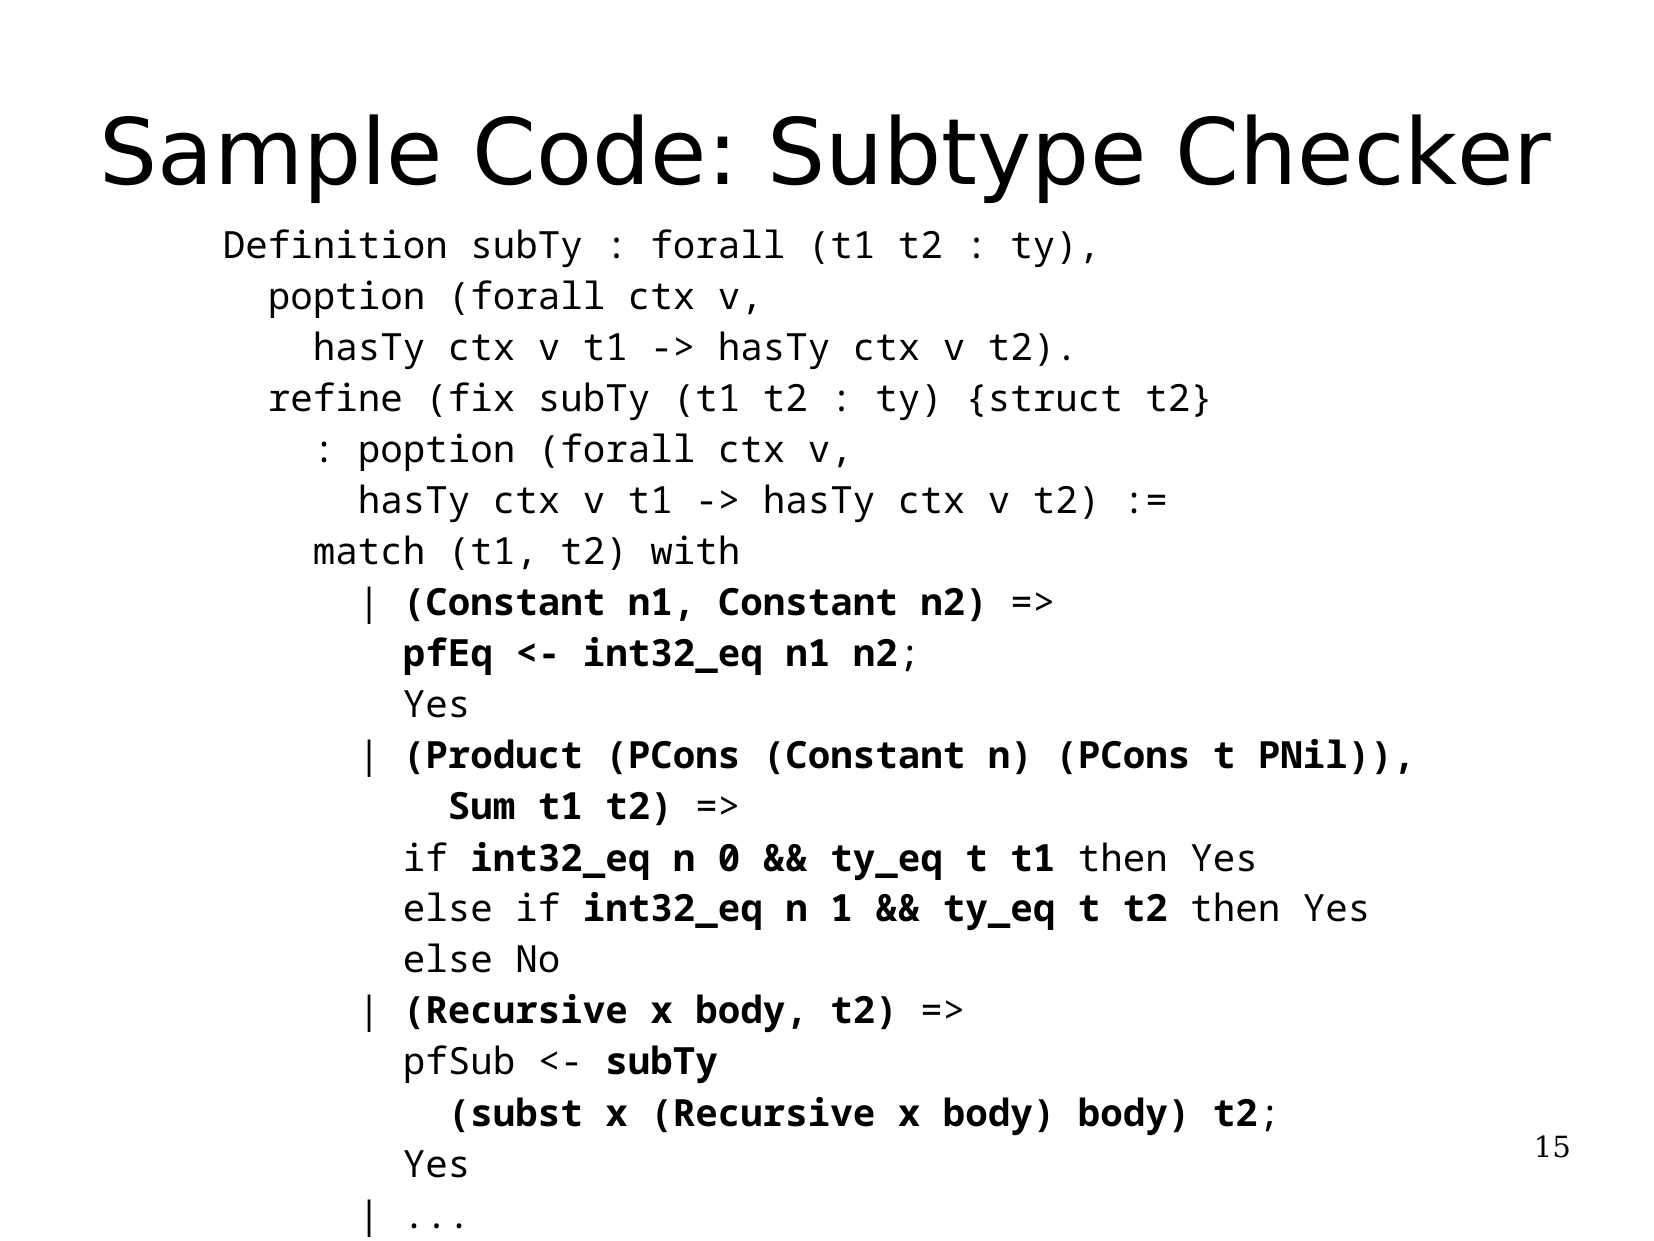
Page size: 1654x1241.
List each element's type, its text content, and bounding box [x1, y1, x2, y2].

title Sample Code: Subtype Checker [82, 49, 1571, 257]
text_box Definition subTy : forall (t1 t2 : ty), poption (forall ctx v, hasTy ctx v t1 -> hasTy ctx v t2). refine (fix subTy (t1 t2 : ty) {struct t2} : poption (forall ctx v, hasTy ctx v t1 -> hasTy ctx v t2) := match (t1, t2) with | (Constant n1, Constant n2) => pfEq <- int32_eq n1 n2; Yes | (Product (PCons (Constant n) (PCons t PNil)), Sum t1 t2) => if int32_eq n 0 && ty_eq t t1 then Yes else if int32_eq n 1 && ty_eq t t2 then Yes else No | (Recursive x body, t2) => pfSub <- subTy (subst x (Recursive x body) body) t2; Yes | ... end); .... Qed. [208, 211, 1446, 1195]
